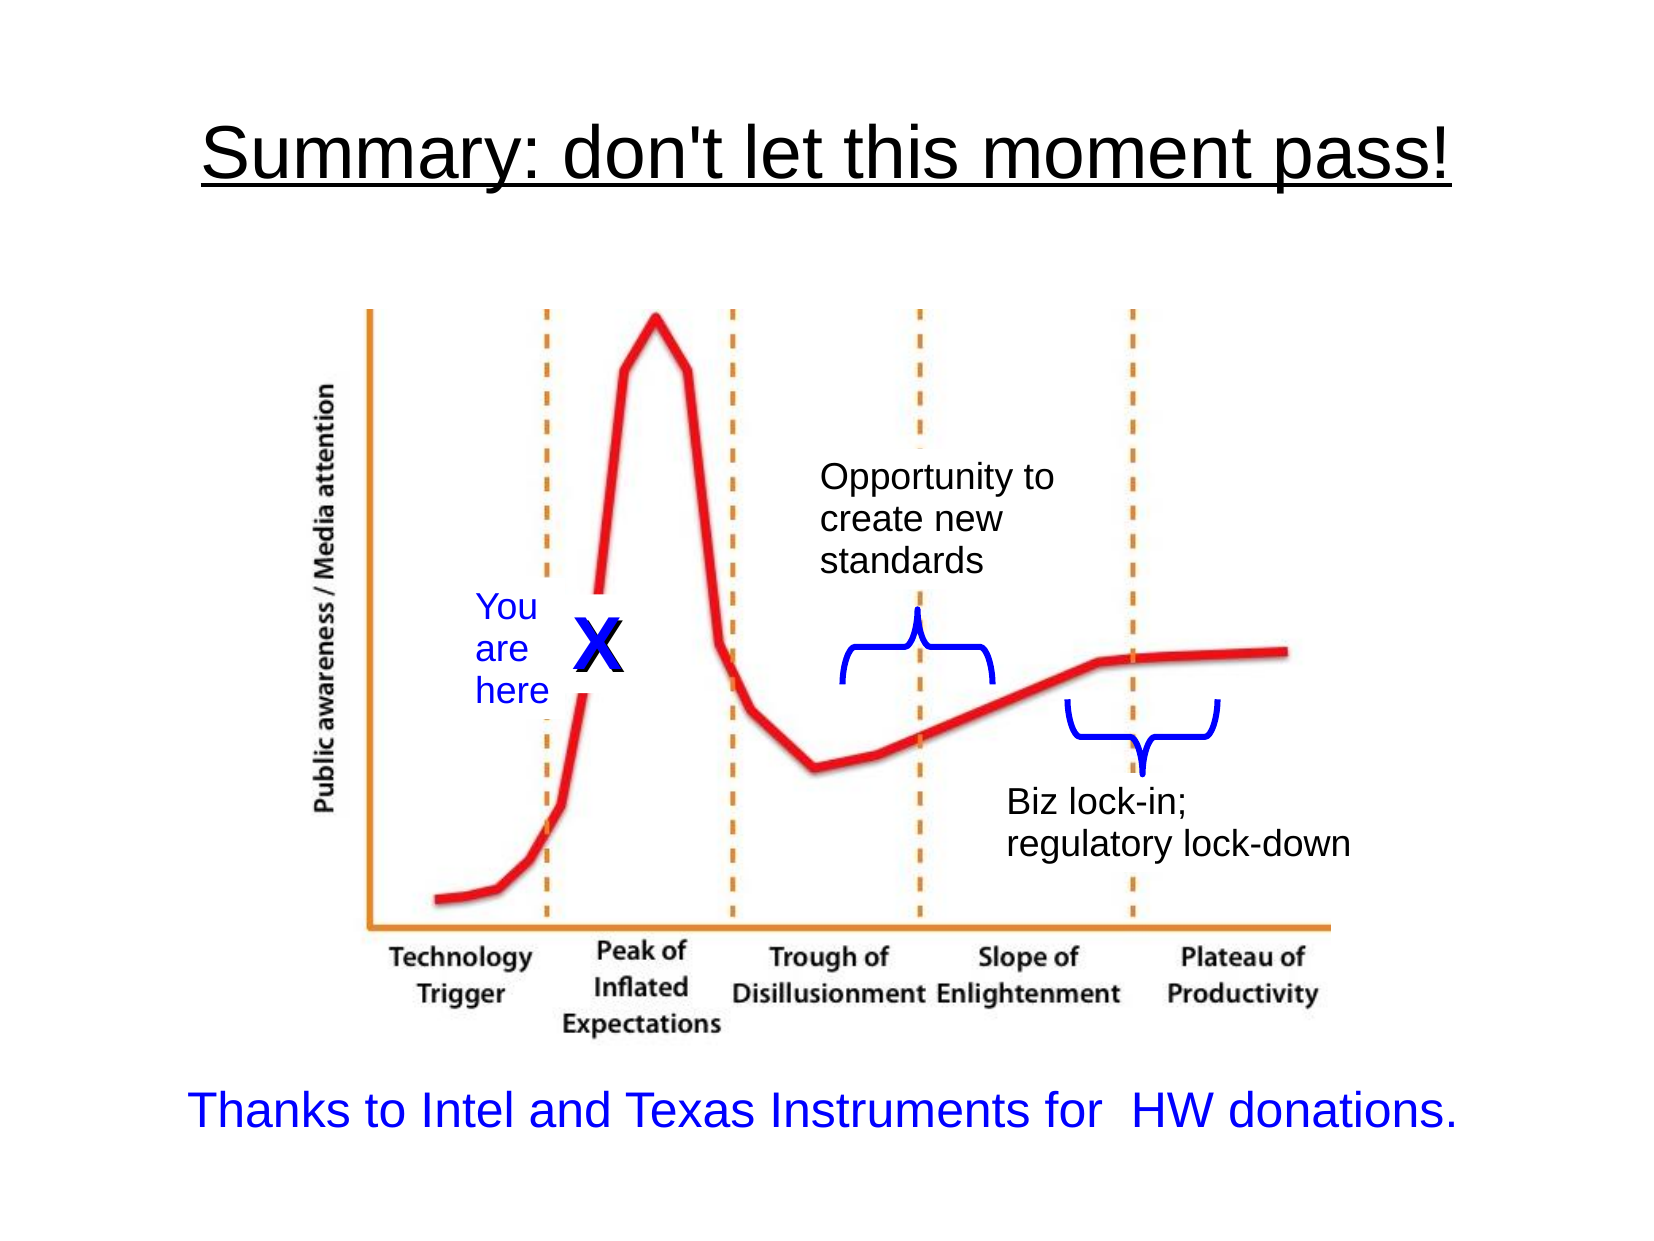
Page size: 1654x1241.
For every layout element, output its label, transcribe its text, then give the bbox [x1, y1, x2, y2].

text_box Opportunity to create new standards [805, 448, 1071, 590]
text_box Biz lock-in; regulatory lock-down [991, 773, 1368, 872]
title Summary: don't let this moment pass! [82, 49, 1571, 257]
text_box X [566, 594, 638, 694]
text_box Thanks to Intel and Texas Instruments for HW donations. [172, 1075, 1482, 1146]
text_box You are here [460, 578, 566, 719]
picture [286, 309, 1331, 1060]
